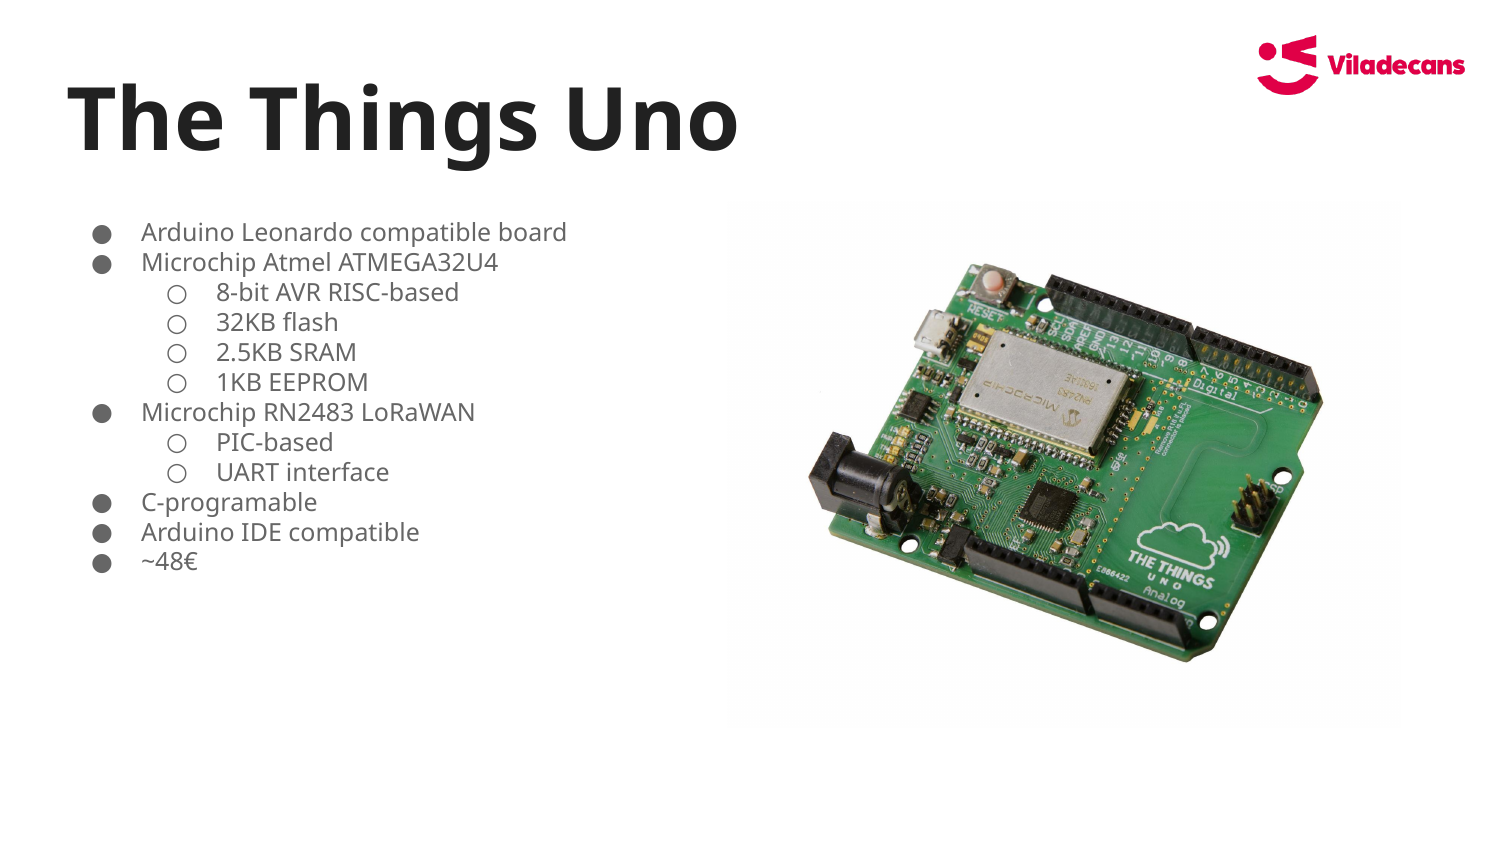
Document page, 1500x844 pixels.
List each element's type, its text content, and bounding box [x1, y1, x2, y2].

picture [1257, 35, 1465, 95]
picture [727, 201, 1401, 728]
list Arduino Leonardo compatible board Microchip Atmel ATMEGA32U4 8-bit AVR RISC-based 32KB flash 2.5KB SRAM 1KB EEPROM Microchip RN2483 LoRaWAN PIC-based UART interface C-programable Arduino IDE compatible ~48€ [51, 201, 718, 750]
title The Things Uno [51, 48, 1449, 180]
